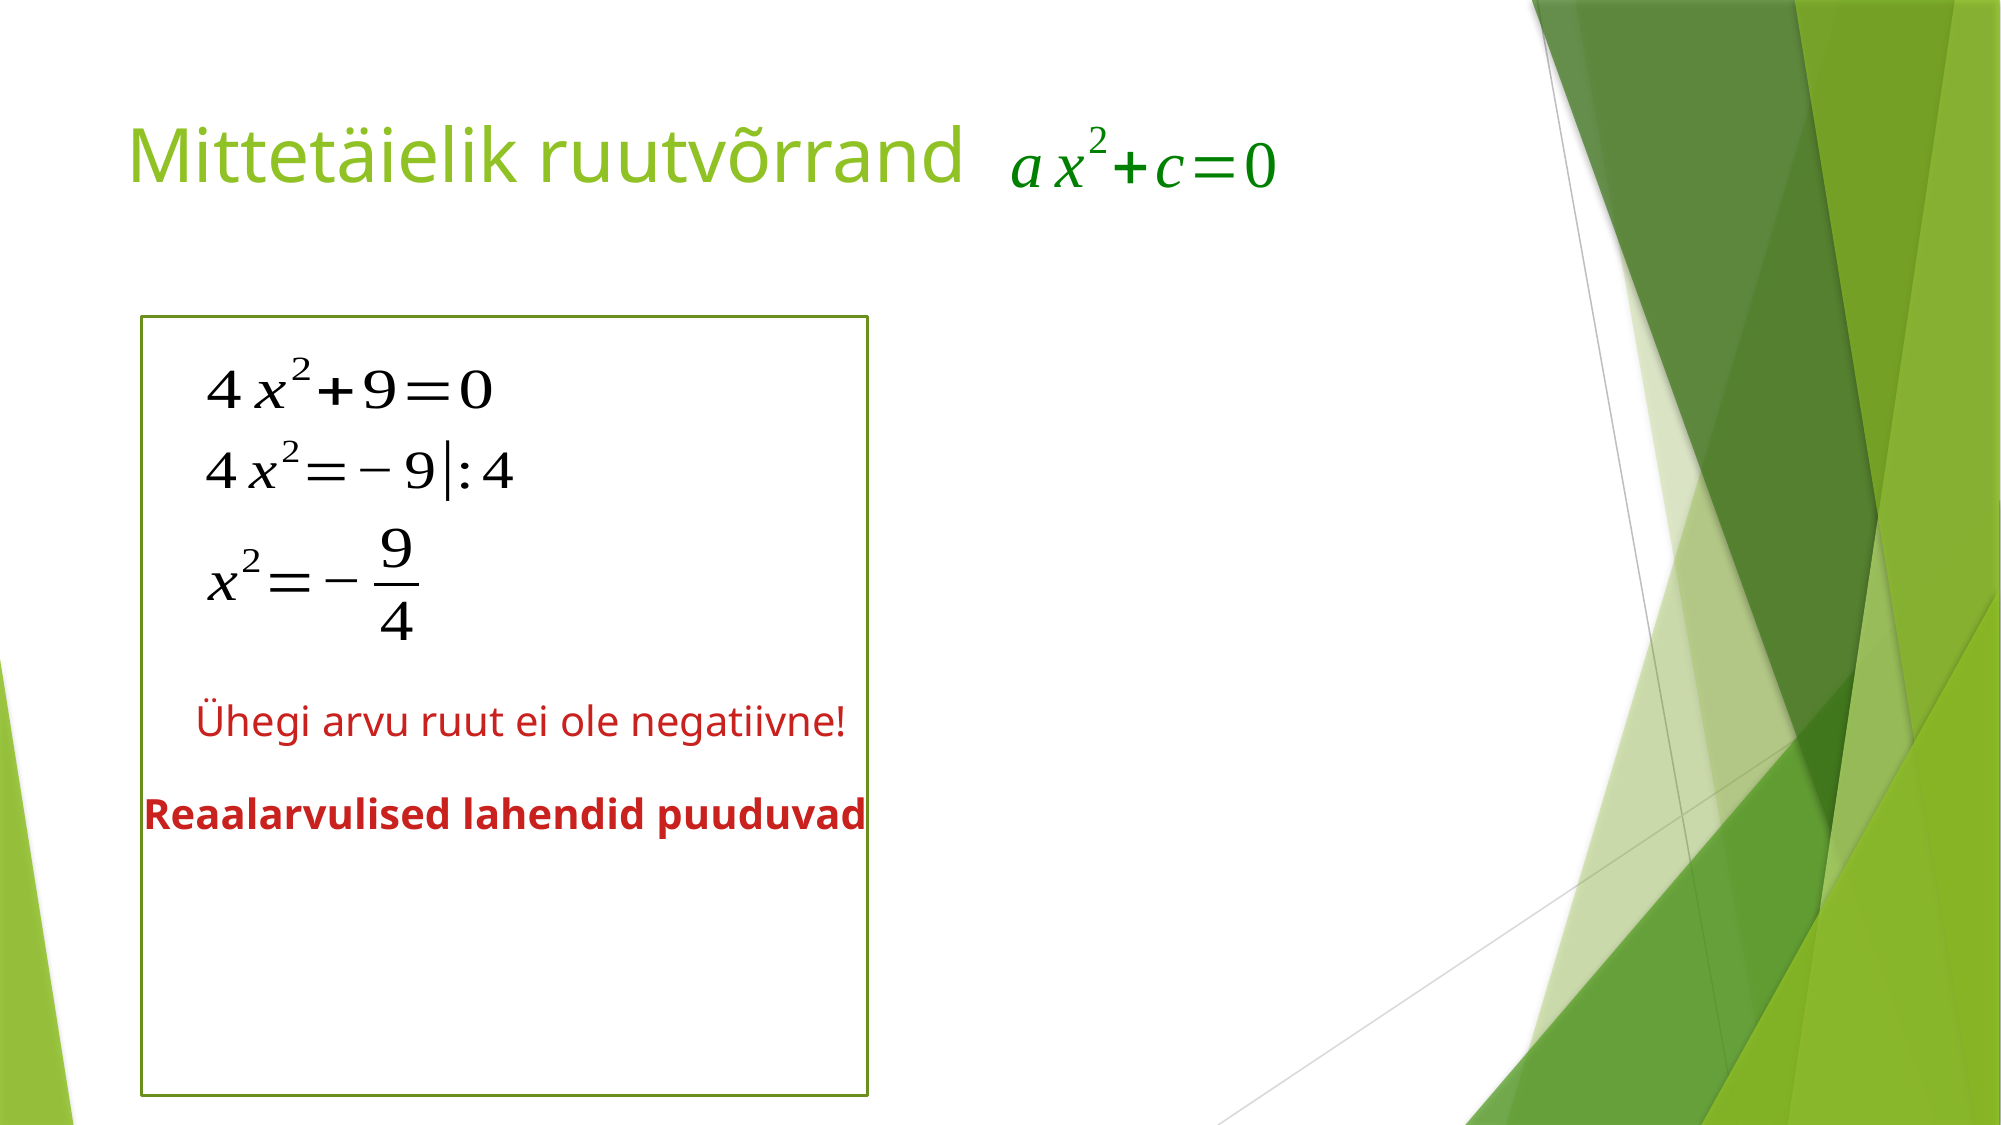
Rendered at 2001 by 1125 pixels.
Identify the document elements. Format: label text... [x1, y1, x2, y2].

text_box Reaalarvulised lahendid puuduvad [128, 780, 883, 846]
chart [1003, 118, 1285, 202]
chart [197, 432, 526, 504]
chart [197, 515, 430, 654]
chart [197, 350, 503, 421]
text_box Ühegi arvu ruut ei ole negatiivne! [180, 687, 863, 753]
title Mittetäielik ruutvõrrand [111, 99, 1522, 317]
